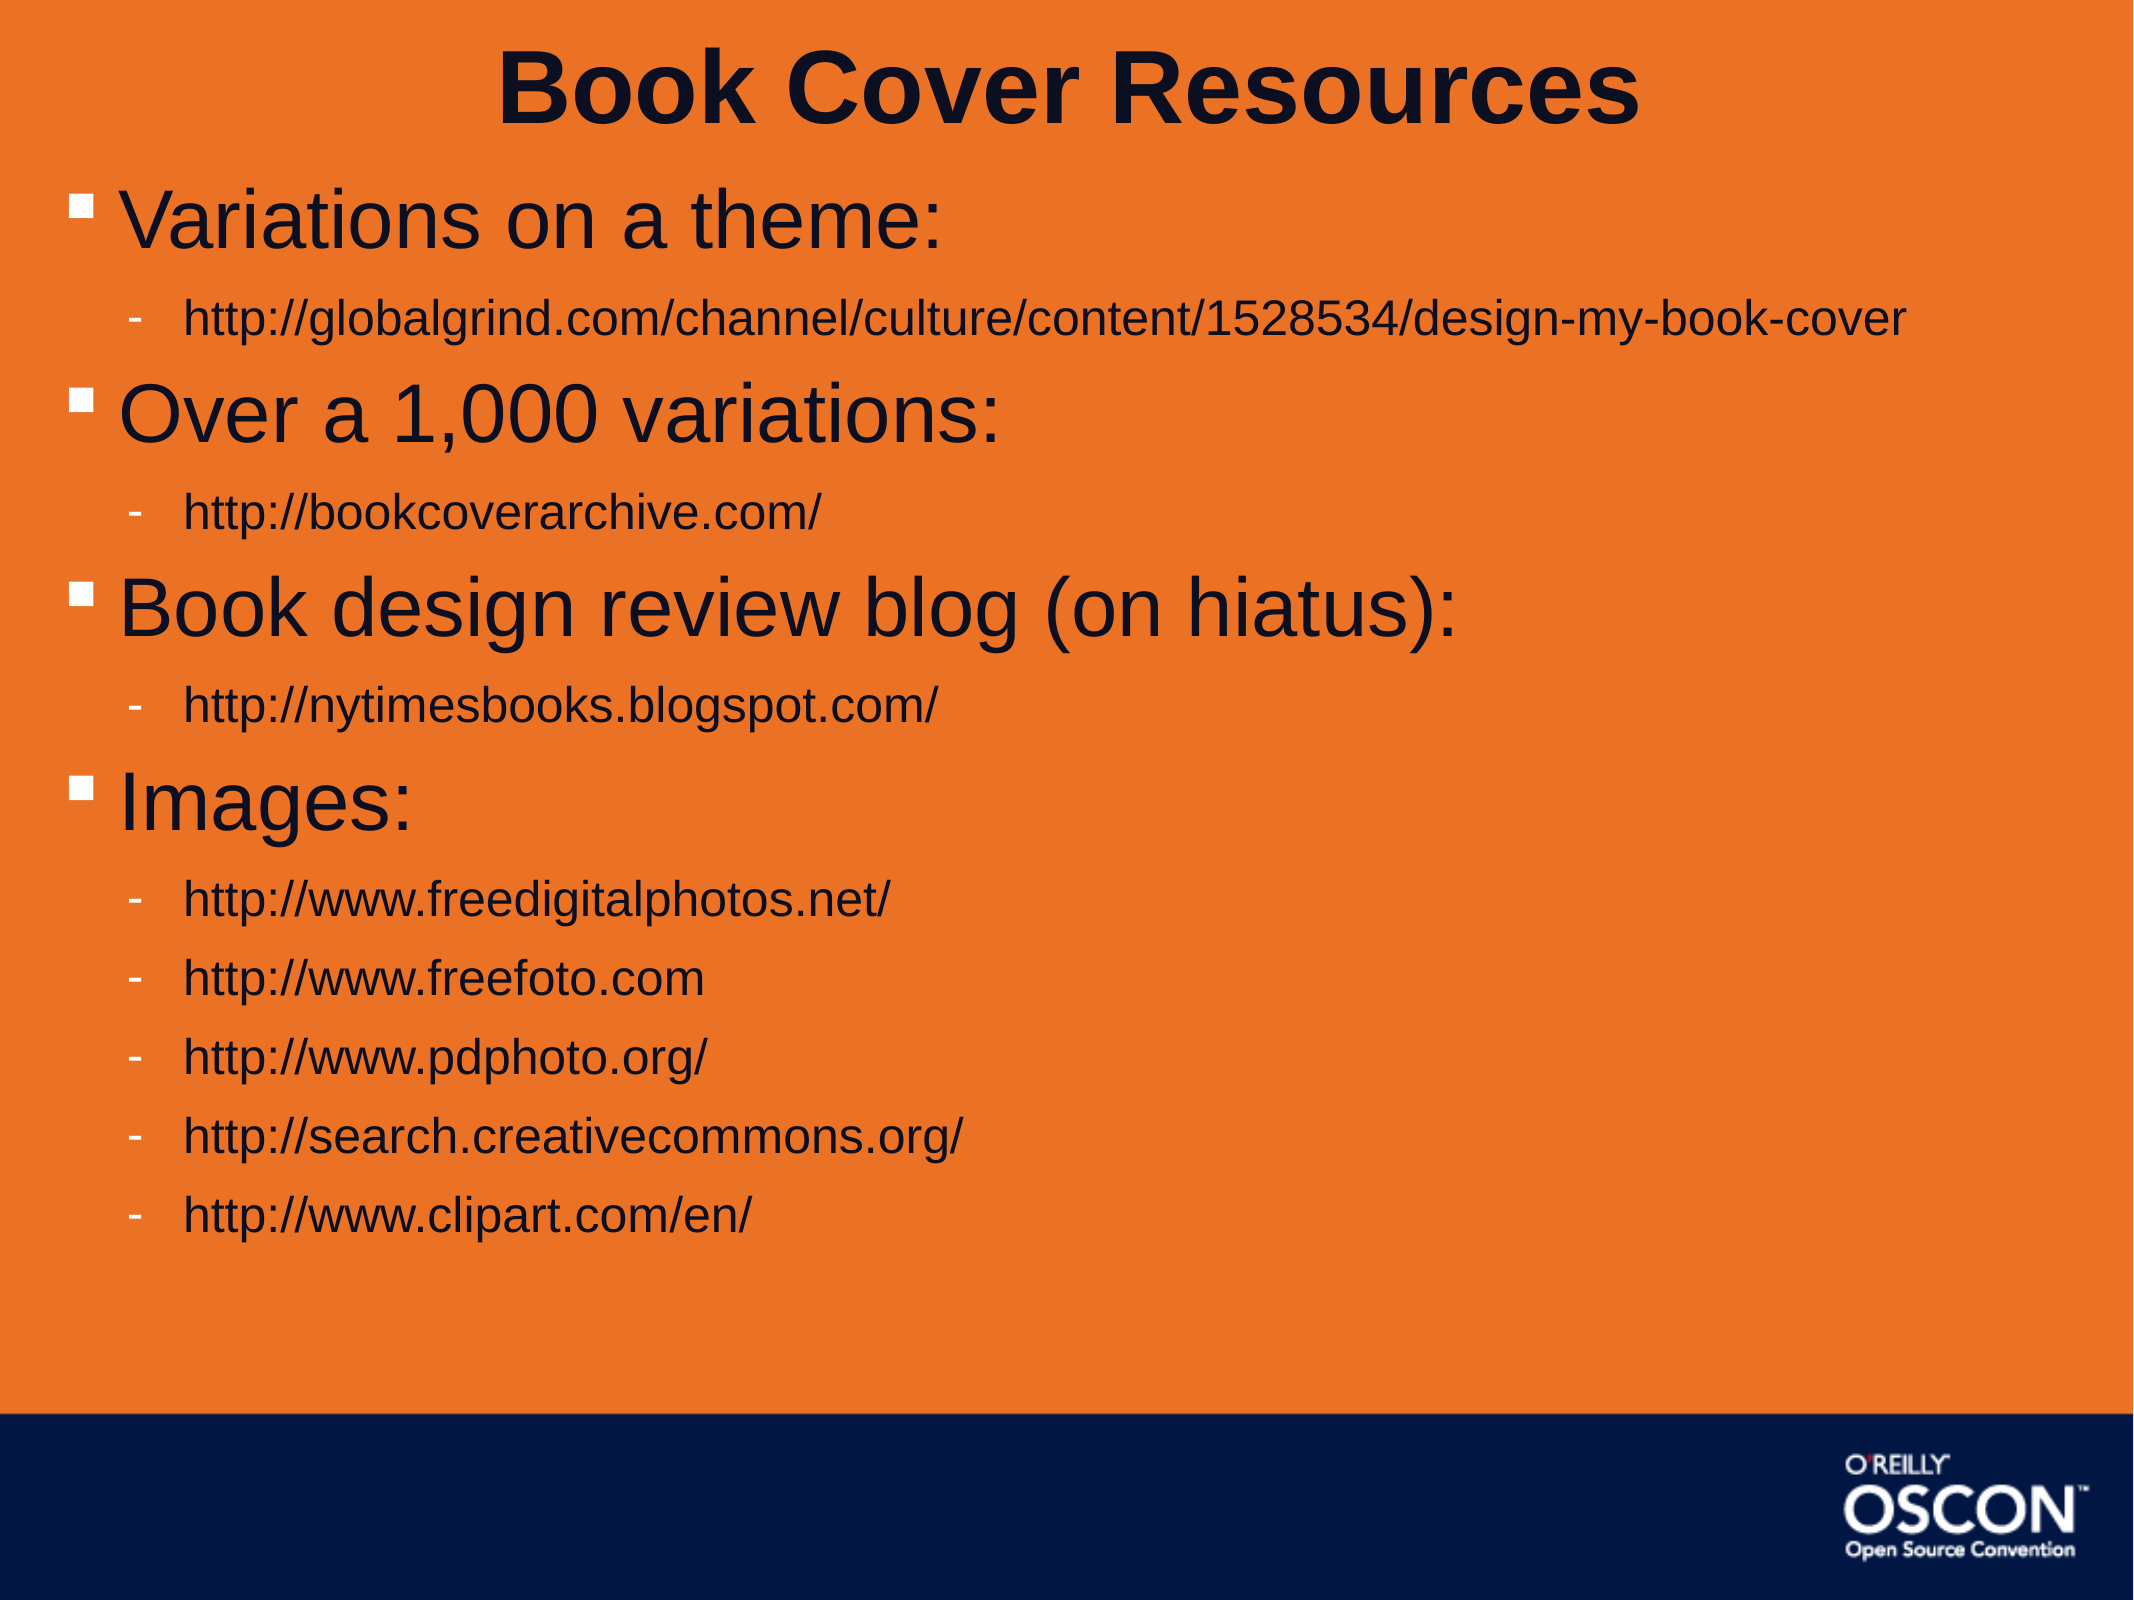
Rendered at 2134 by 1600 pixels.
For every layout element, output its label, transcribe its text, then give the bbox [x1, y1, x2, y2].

title Book Cover Resources [45, 0, 2094, 165]
list Variations on a theme: http://globalgrind.com/channel/culture/content/1528534/design-my-book-cover Over a 1,000 variations: http://bookcoverarchive.com/ Book design review blog (on hiatus): http://nytimesbooks.blogspot.com/ Images: http://www.freedigitalphotos.net/ http://www.freefoto.com http://www.pdphoto.org/ http://search.creativecommons.org/ http://www.clipart.com/en/ [47, 168, 2100, 1430]
picture [0, 0, 2134, 1600]
